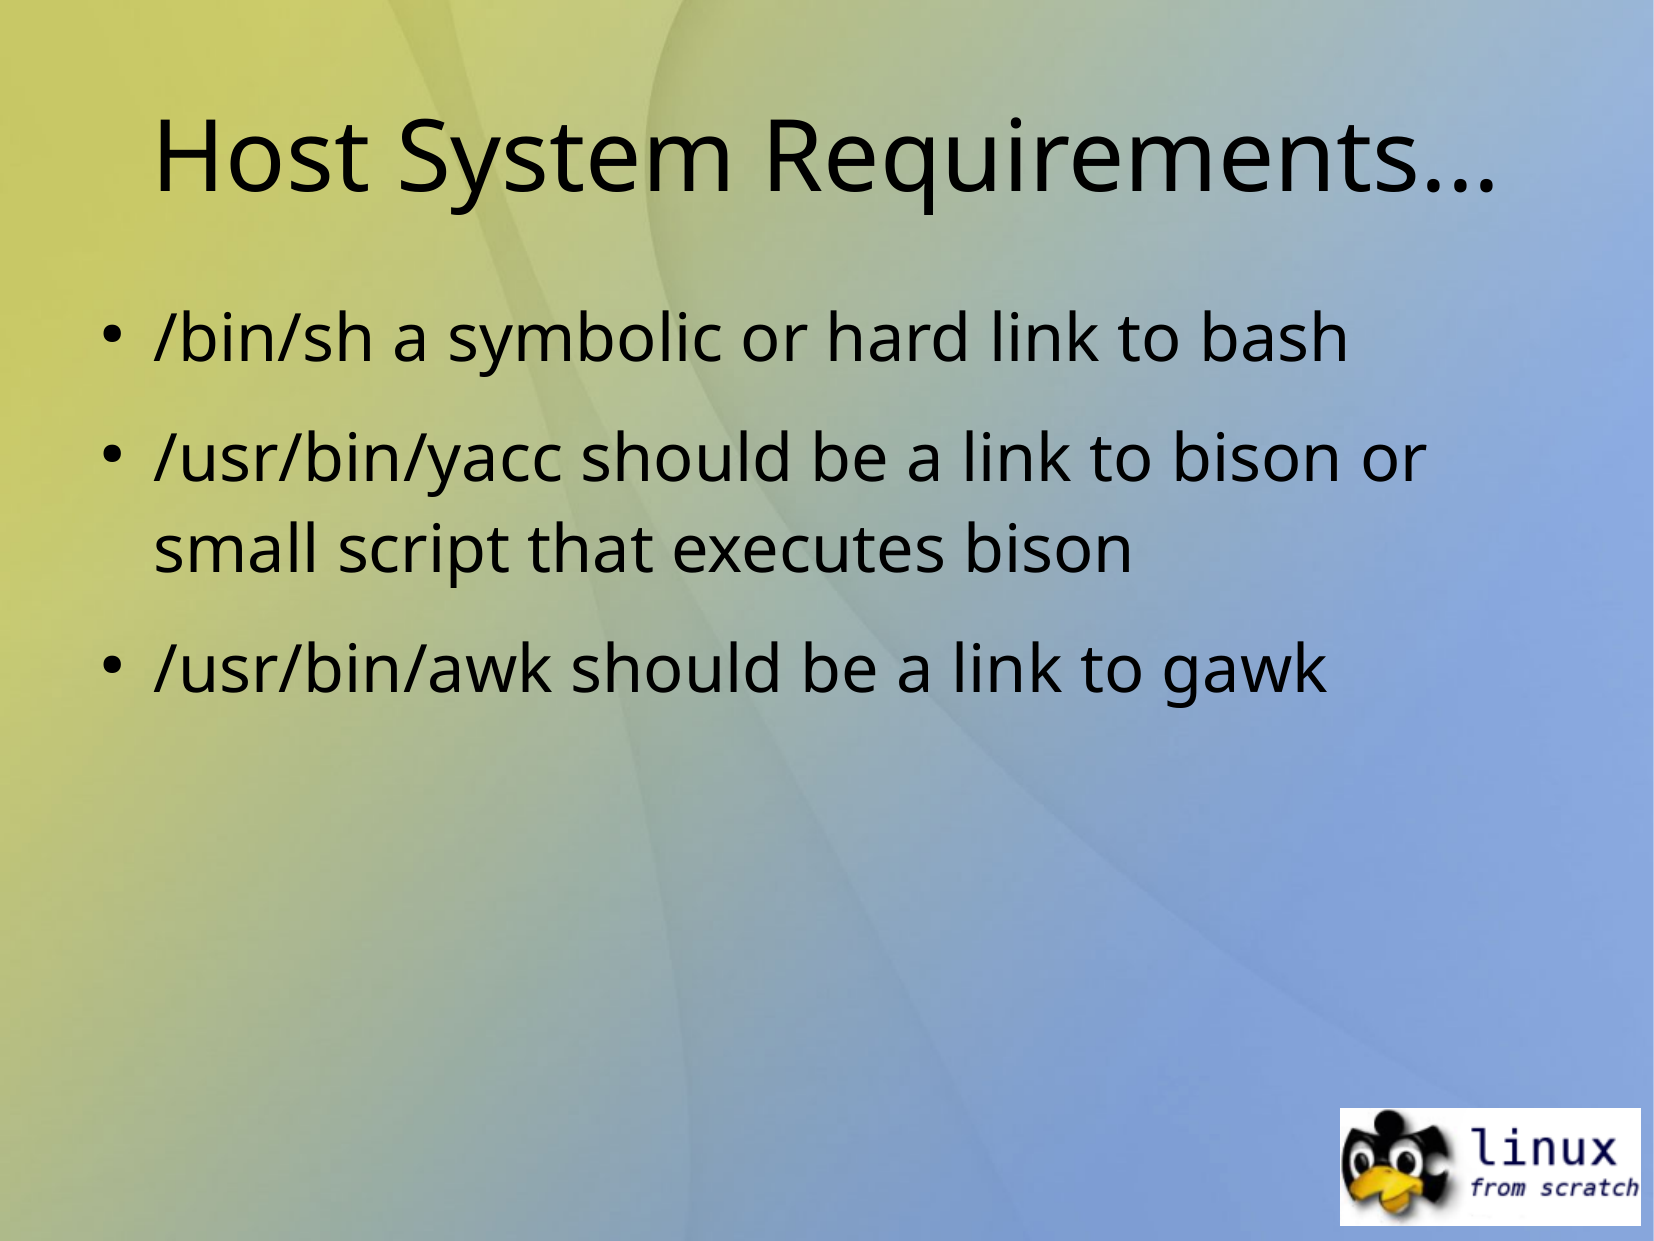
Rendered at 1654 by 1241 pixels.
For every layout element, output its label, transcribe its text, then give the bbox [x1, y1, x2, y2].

list /bin/sh a symbolic or hard link to bash /usr/bin/yacc should be a link to bison or small script that executes bison /usr/bin/awk should be a link to gawk [82, 290, 1571, 1094]
title Host System Requirements... [82, 56, 1571, 250]
picture [0, 0, 1654, 1241]
